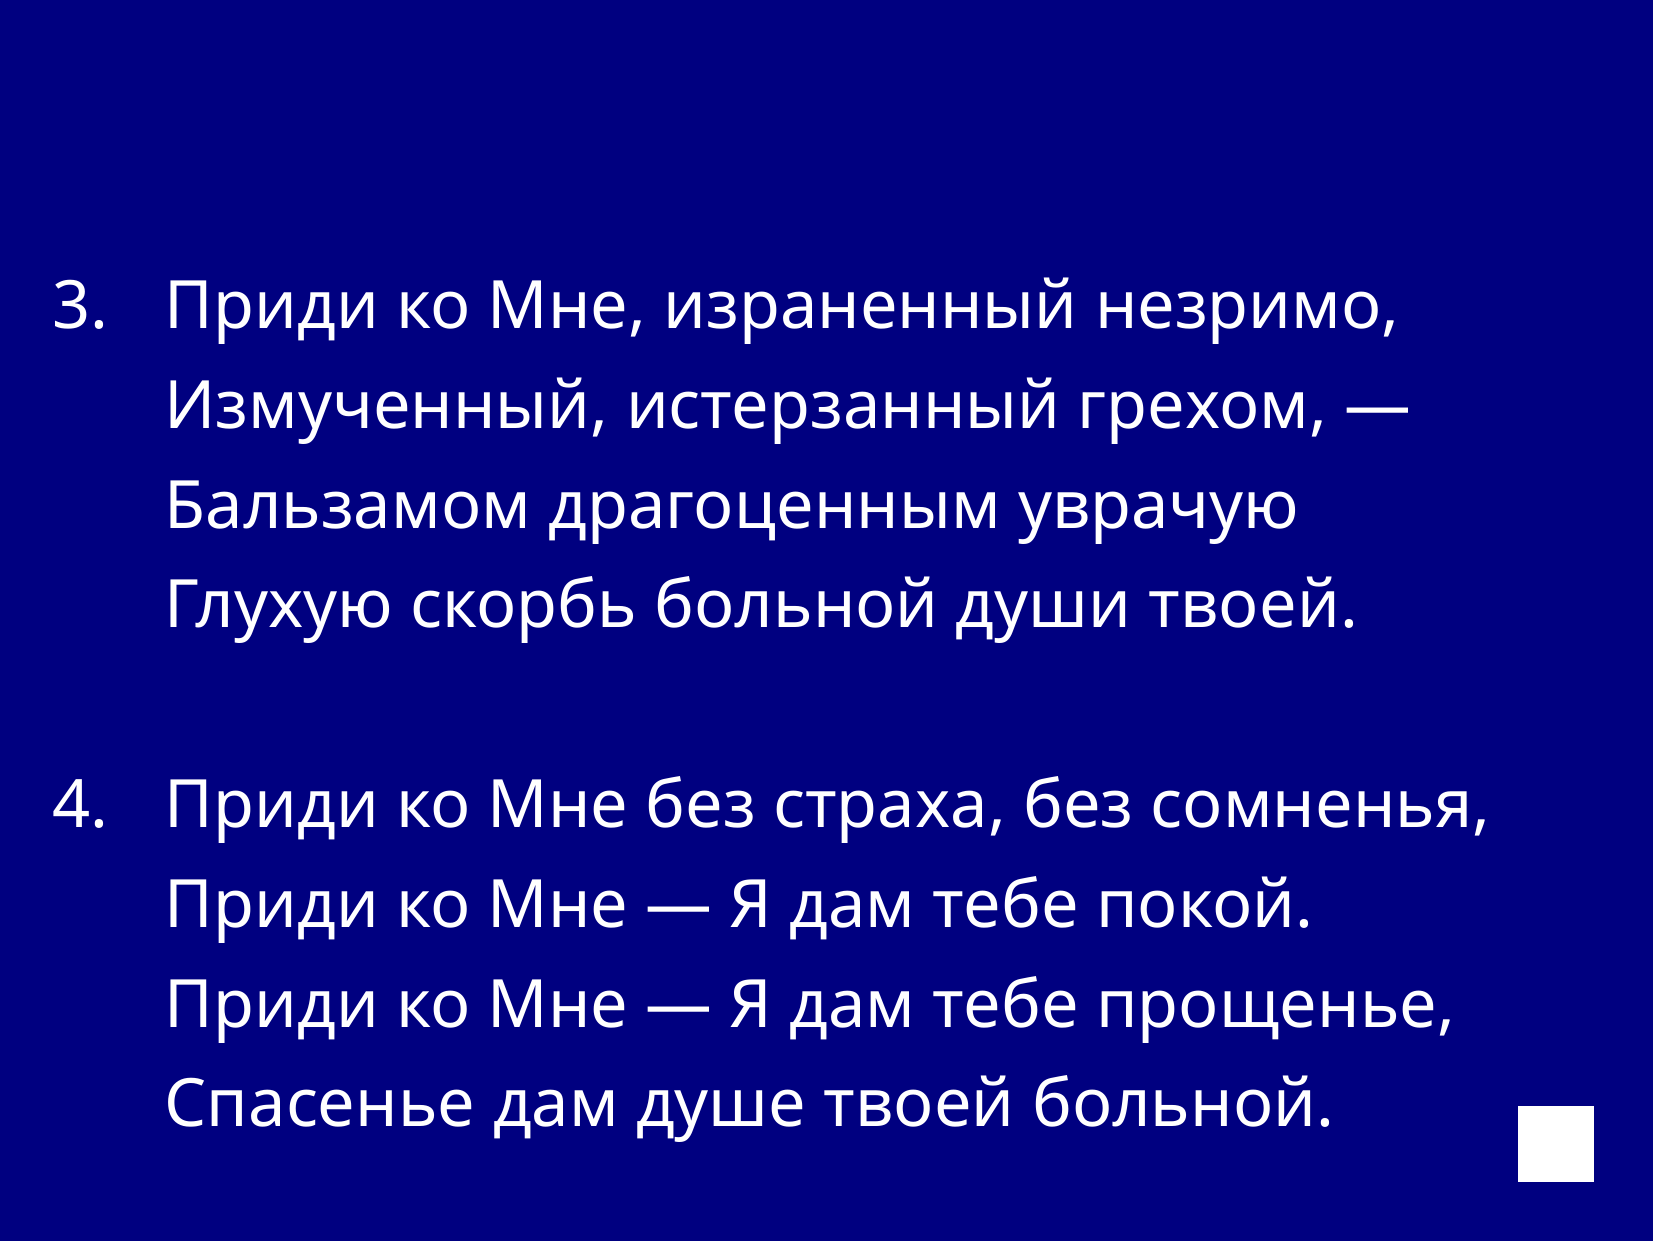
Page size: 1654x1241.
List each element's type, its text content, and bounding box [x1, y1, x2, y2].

text_box [1518, 1163, 1594, 1182]
text_box 3. Приди ко Мне, израненный незримо, Измученный, истерзанный грехом, — Бальзамом драгоценным уврачую Глухую скорбь больной души твоей. 4. Приди ко Мне без страха, без сомненья, Приди ко Мне — Я дам тебе покой. Приди ко Мне — Я дам тебе прощенье, Спасенье дам душе твоей больной. [37, 150, 1653, 1163]
